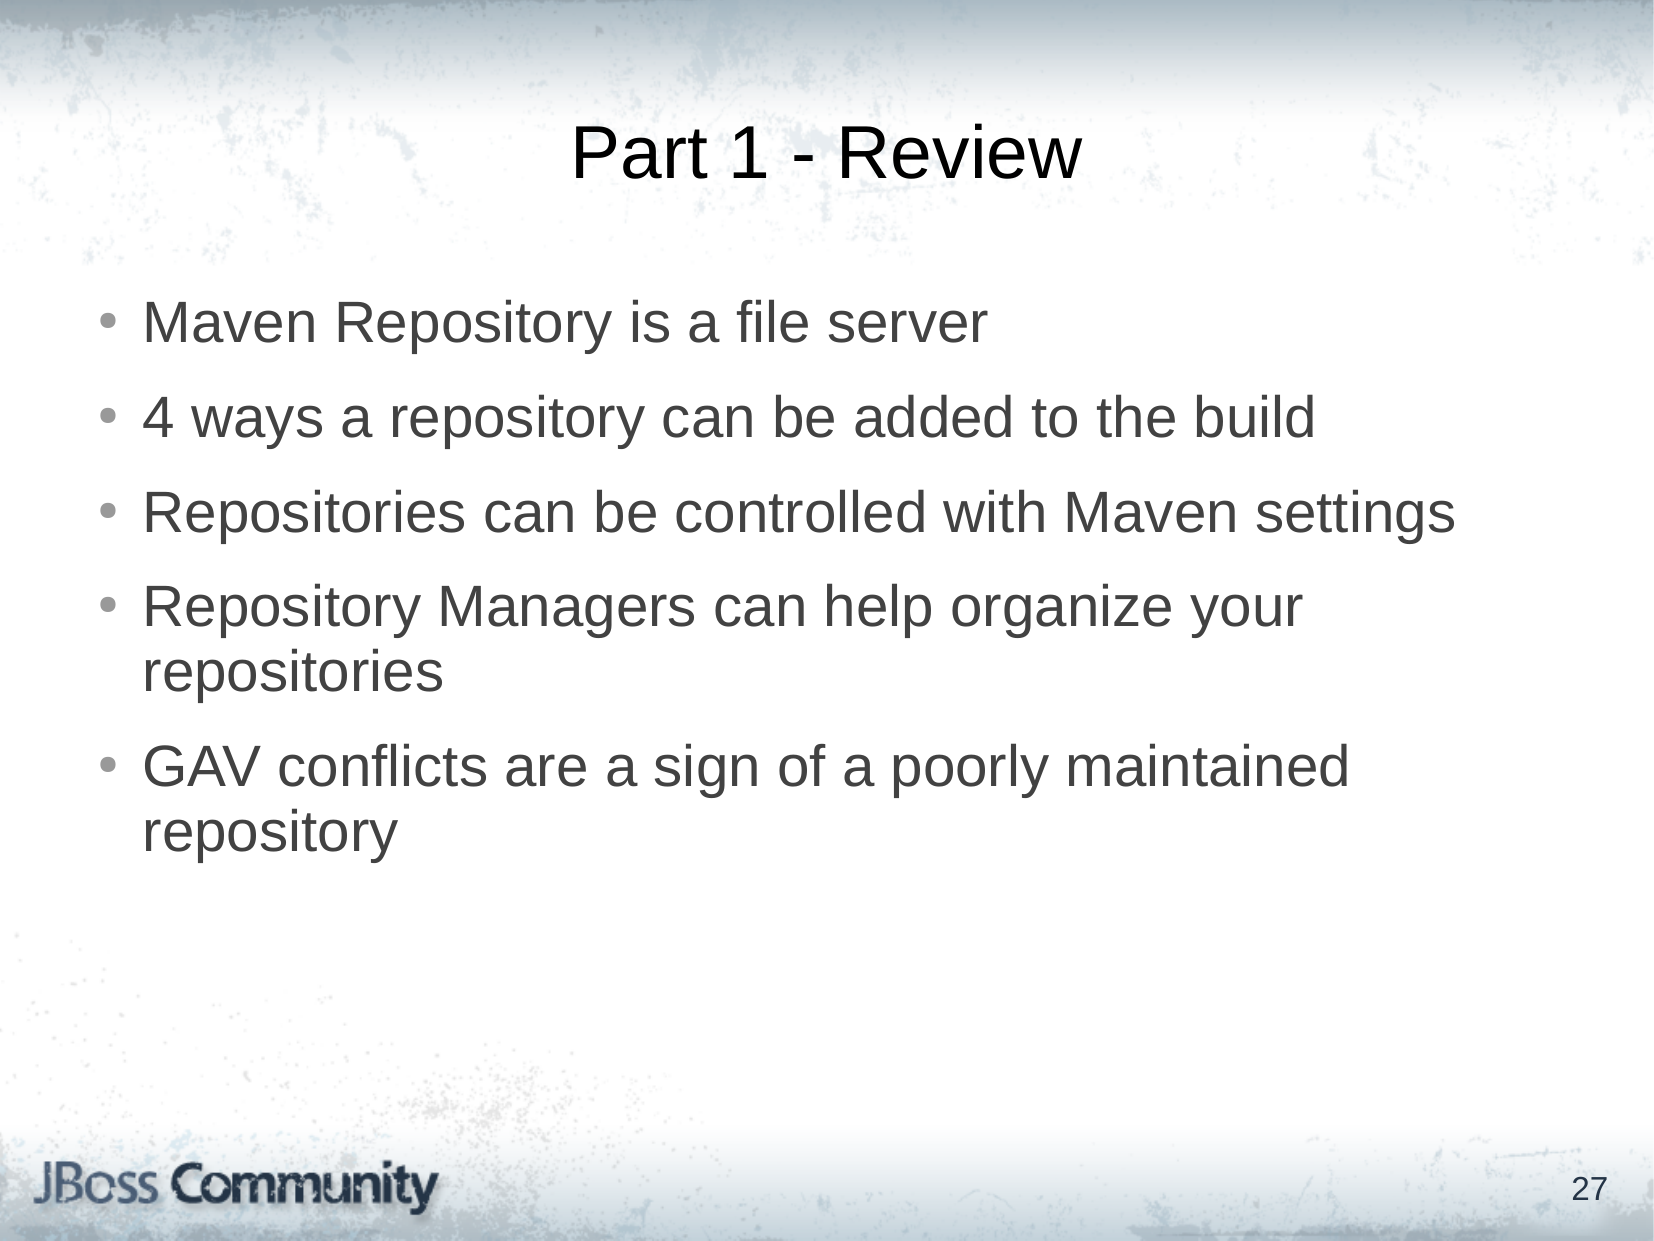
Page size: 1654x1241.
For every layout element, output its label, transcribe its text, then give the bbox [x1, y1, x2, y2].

list Maven Repository is a file server 4 ways a repository can be added to the build Repositories can be controlled with Maven settings Repository Managers can help organize your repositories GAV conflicts are a sign of a poorly maintained repository [82, 290, 1571, 1109]
picture [0, 0, 1654, 1241]
title Part 1 - Review [82, 49, 1571, 257]
